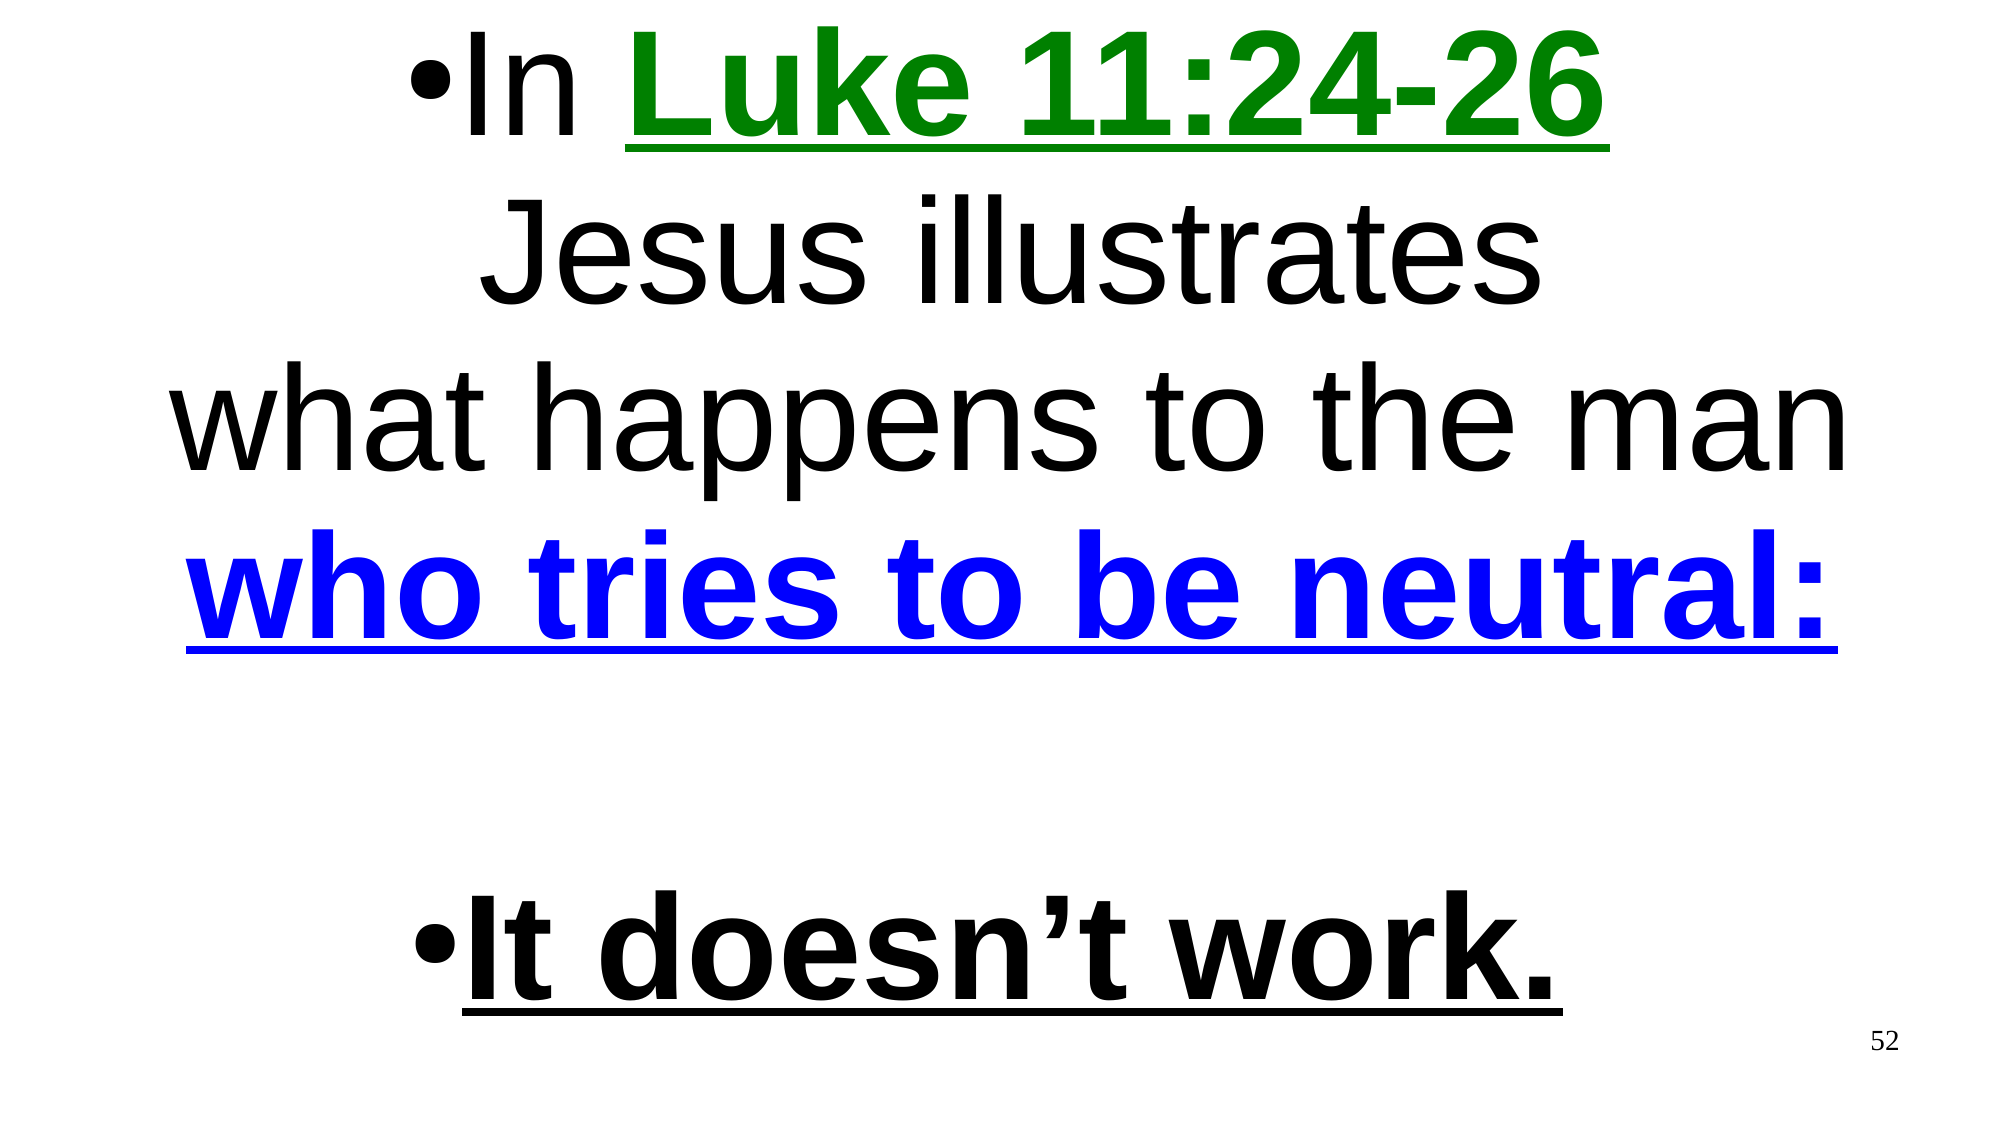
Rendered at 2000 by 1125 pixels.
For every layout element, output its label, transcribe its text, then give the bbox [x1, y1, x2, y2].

list In Luke 11:24-26 Jesus illustrates what happens to the man who tries to be neutral: It doesn’t work. [0, 0, 1996, 1123]
